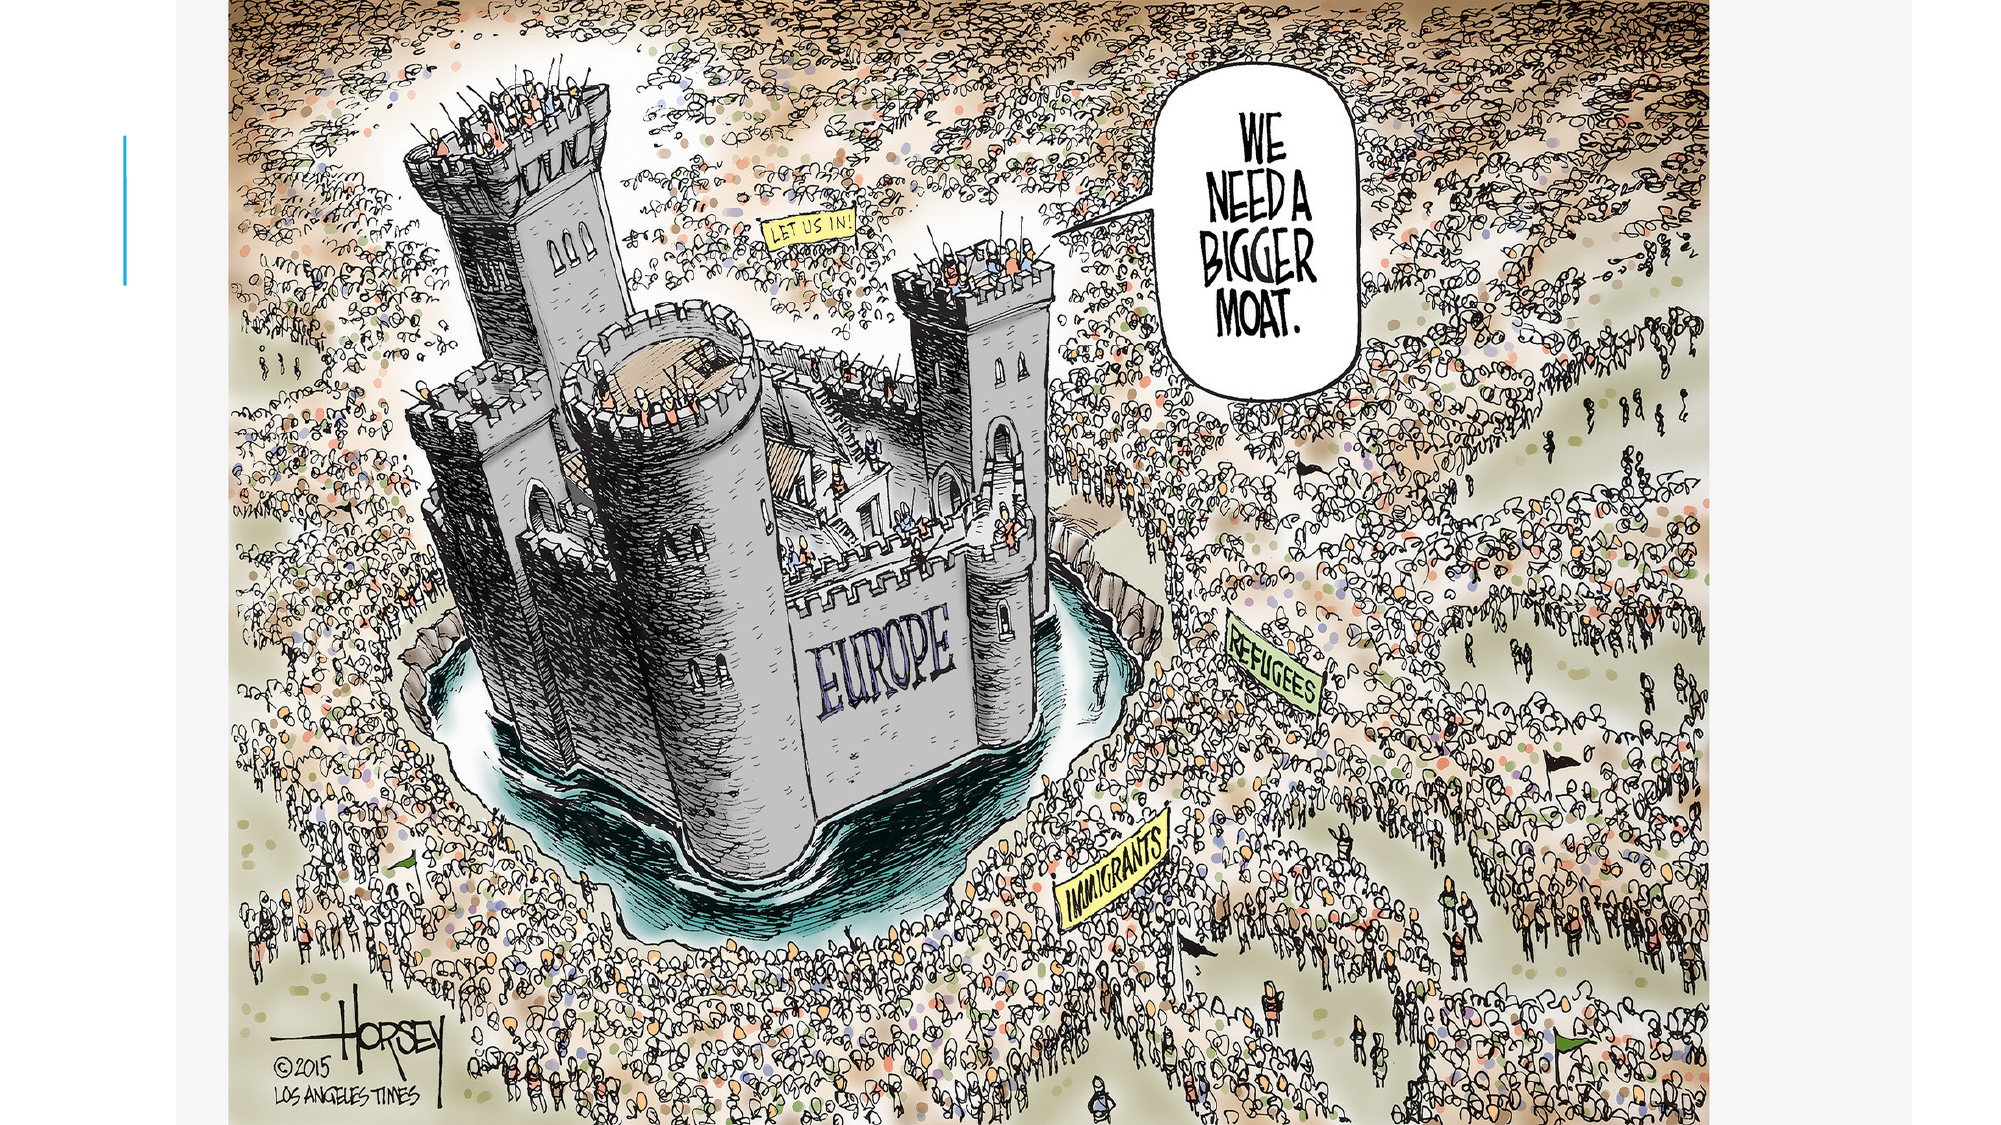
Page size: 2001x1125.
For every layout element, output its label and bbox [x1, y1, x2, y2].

picture [176, 0, 1912, 1125]
